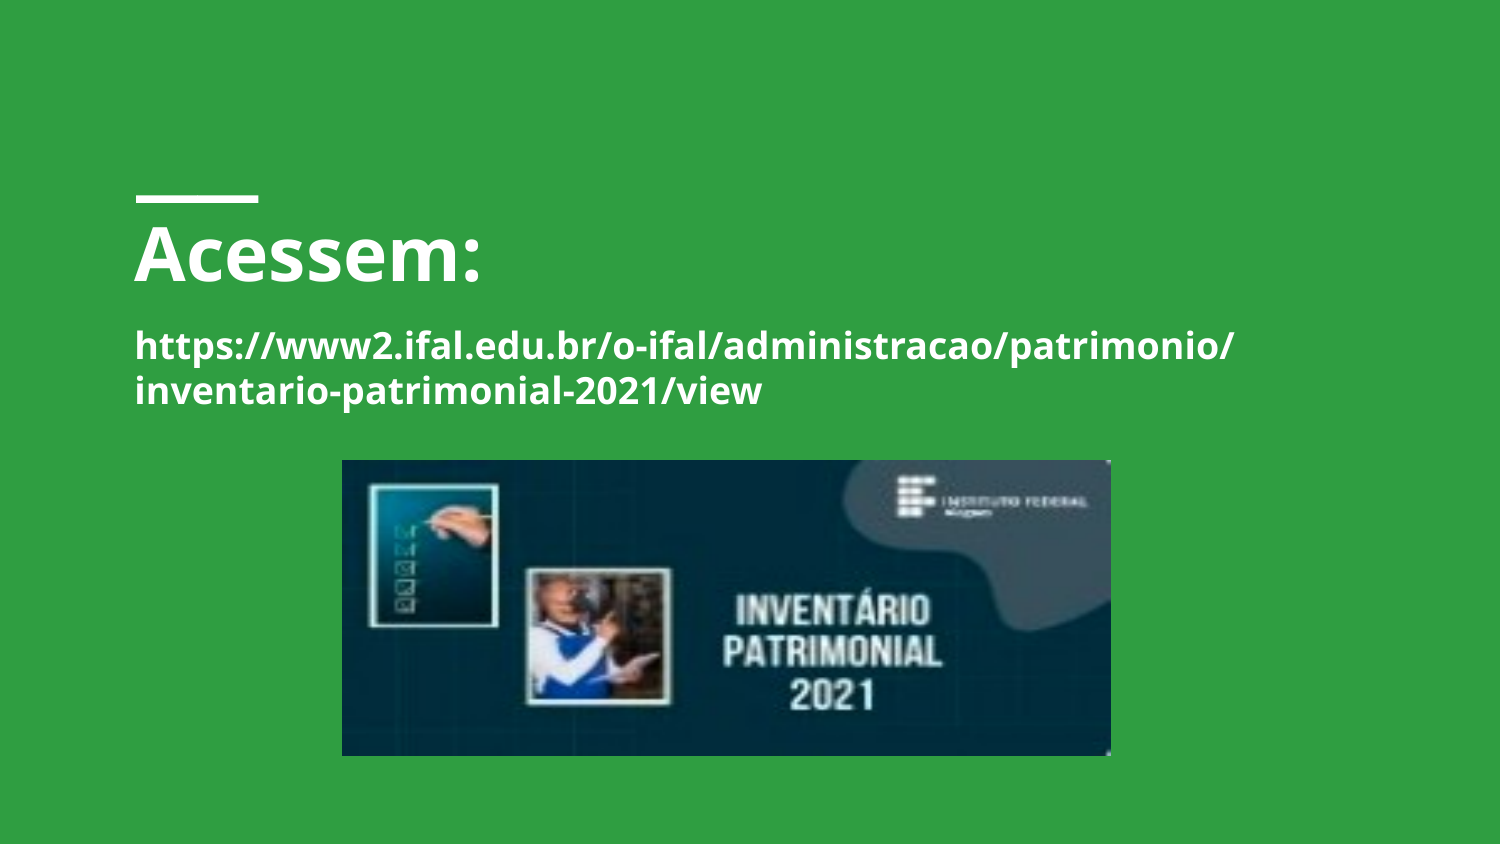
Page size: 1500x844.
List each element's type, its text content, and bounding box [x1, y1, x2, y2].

picture [841, 460, 1111, 632]
picture [721, 585, 946, 672]
picture [789, 675, 875, 714]
picture [342, 578, 350, 601]
picture [361, 477, 507, 633]
picture [703, 619, 708, 628]
picture [514, 560, 682, 714]
picture [452, 460, 489, 465]
text_box Acessem: https://www2.ifal.edu.br/o-ifal/administracao/patrimonio/inventario-patrimonial-2021/view [119, 191, 1381, 441]
picture [1096, 748, 1111, 756]
